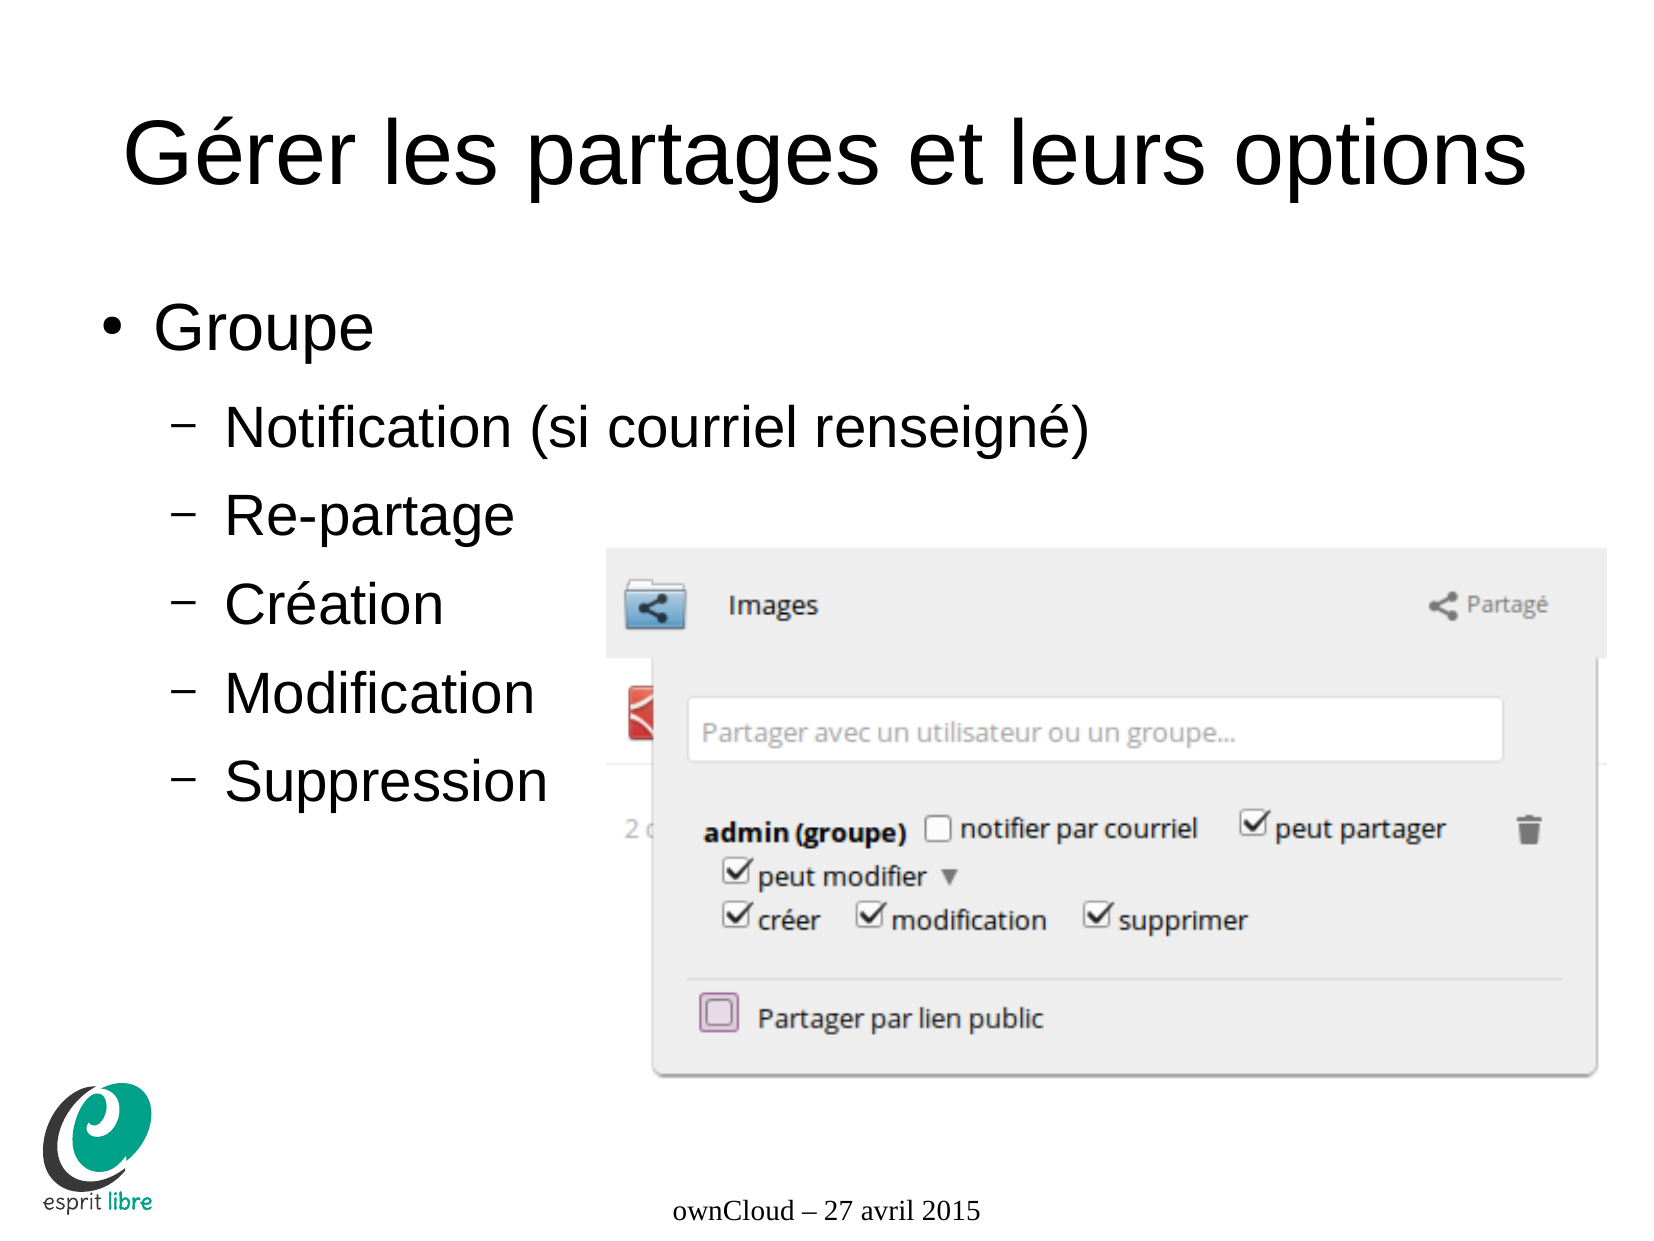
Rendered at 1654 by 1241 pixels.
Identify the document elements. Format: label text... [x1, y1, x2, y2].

list Groupe Notification (si courriel renseigné) Re-partage Création Modification Suppression [82, 290, 1571, 1010]
title Gérer les partages et leurs options [82, 49, 1571, 257]
picture [606, 542, 1607, 1087]
